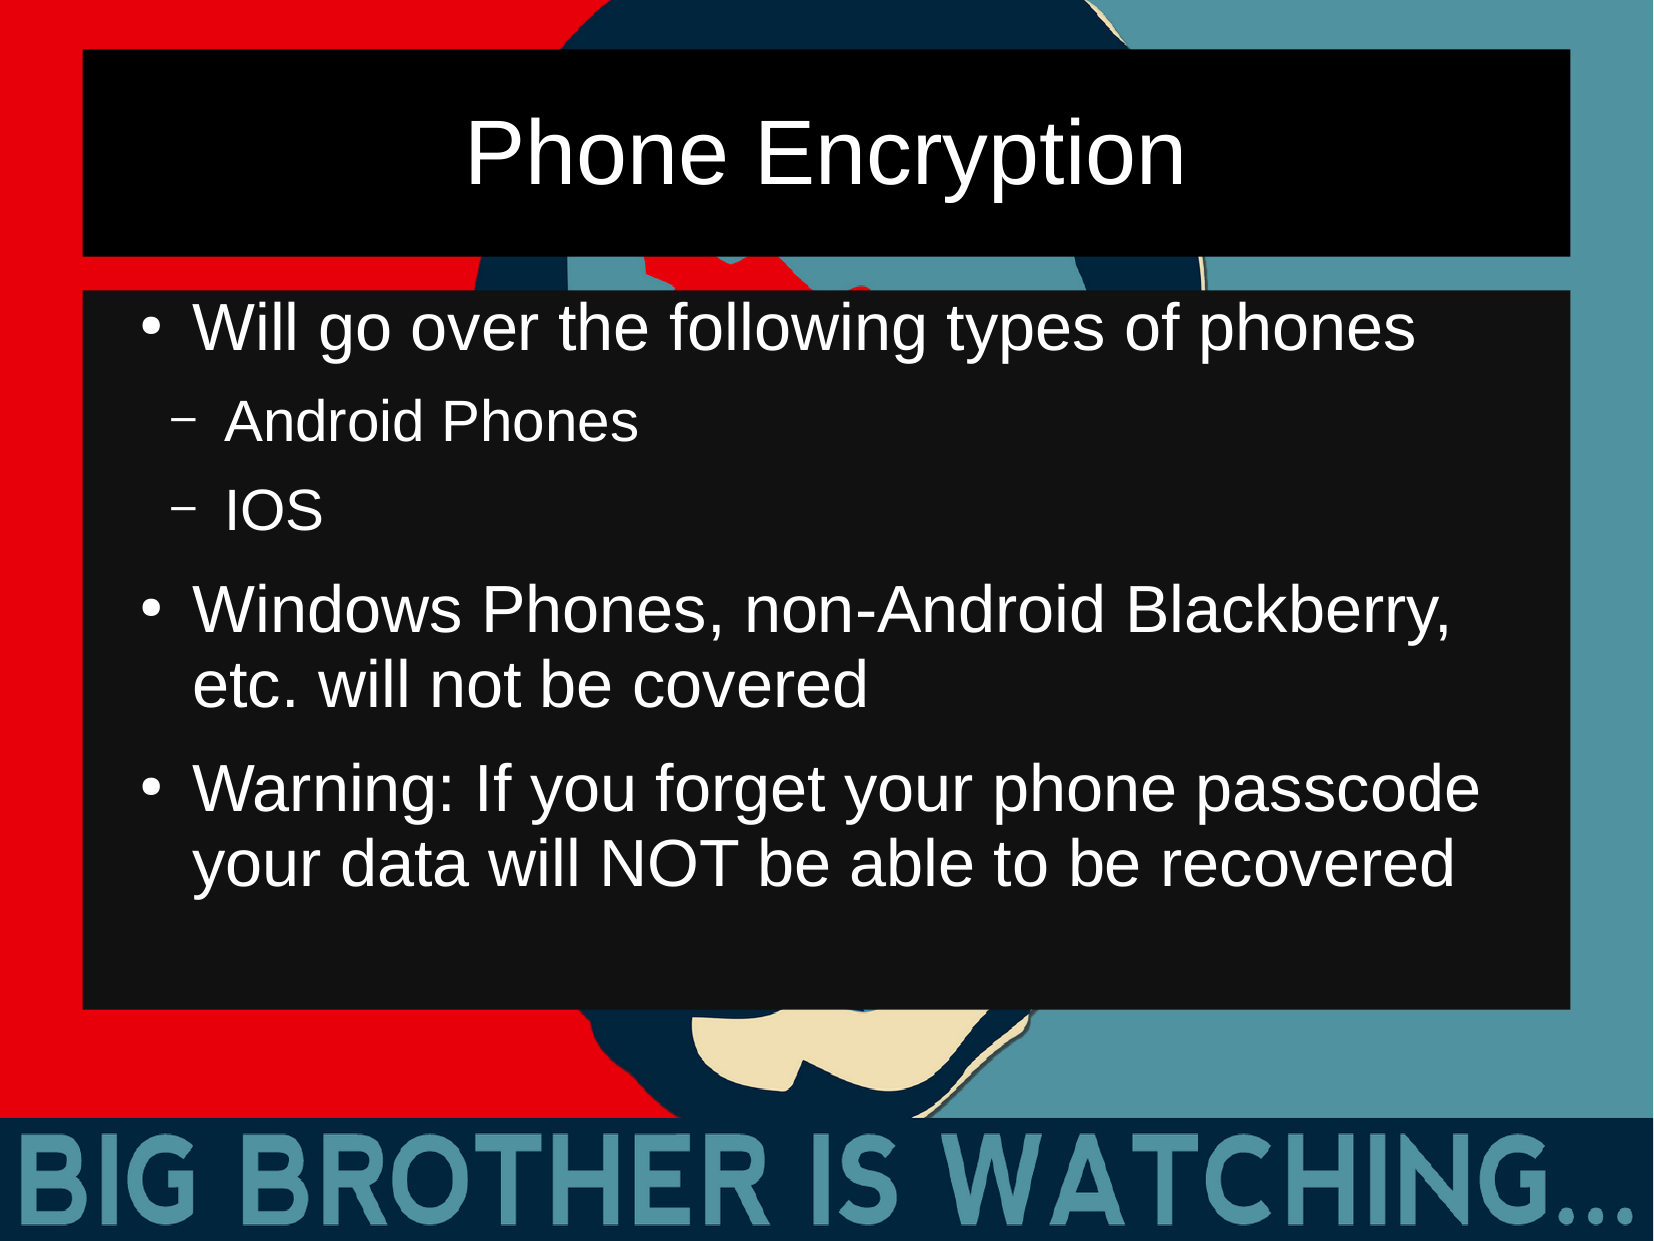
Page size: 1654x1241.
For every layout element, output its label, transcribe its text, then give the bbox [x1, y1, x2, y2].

title Phone Encryption [82, 49, 1571, 257]
list Will go over the following types of phones Android Phones IOS Windows Phones, non-Android Blackberry, etc. will not be covered Warning: If you forget your phone passcode your data will NOT be able to be recovered [82, 290, 1571, 1010]
picture [0, 0, 1654, 1241]
